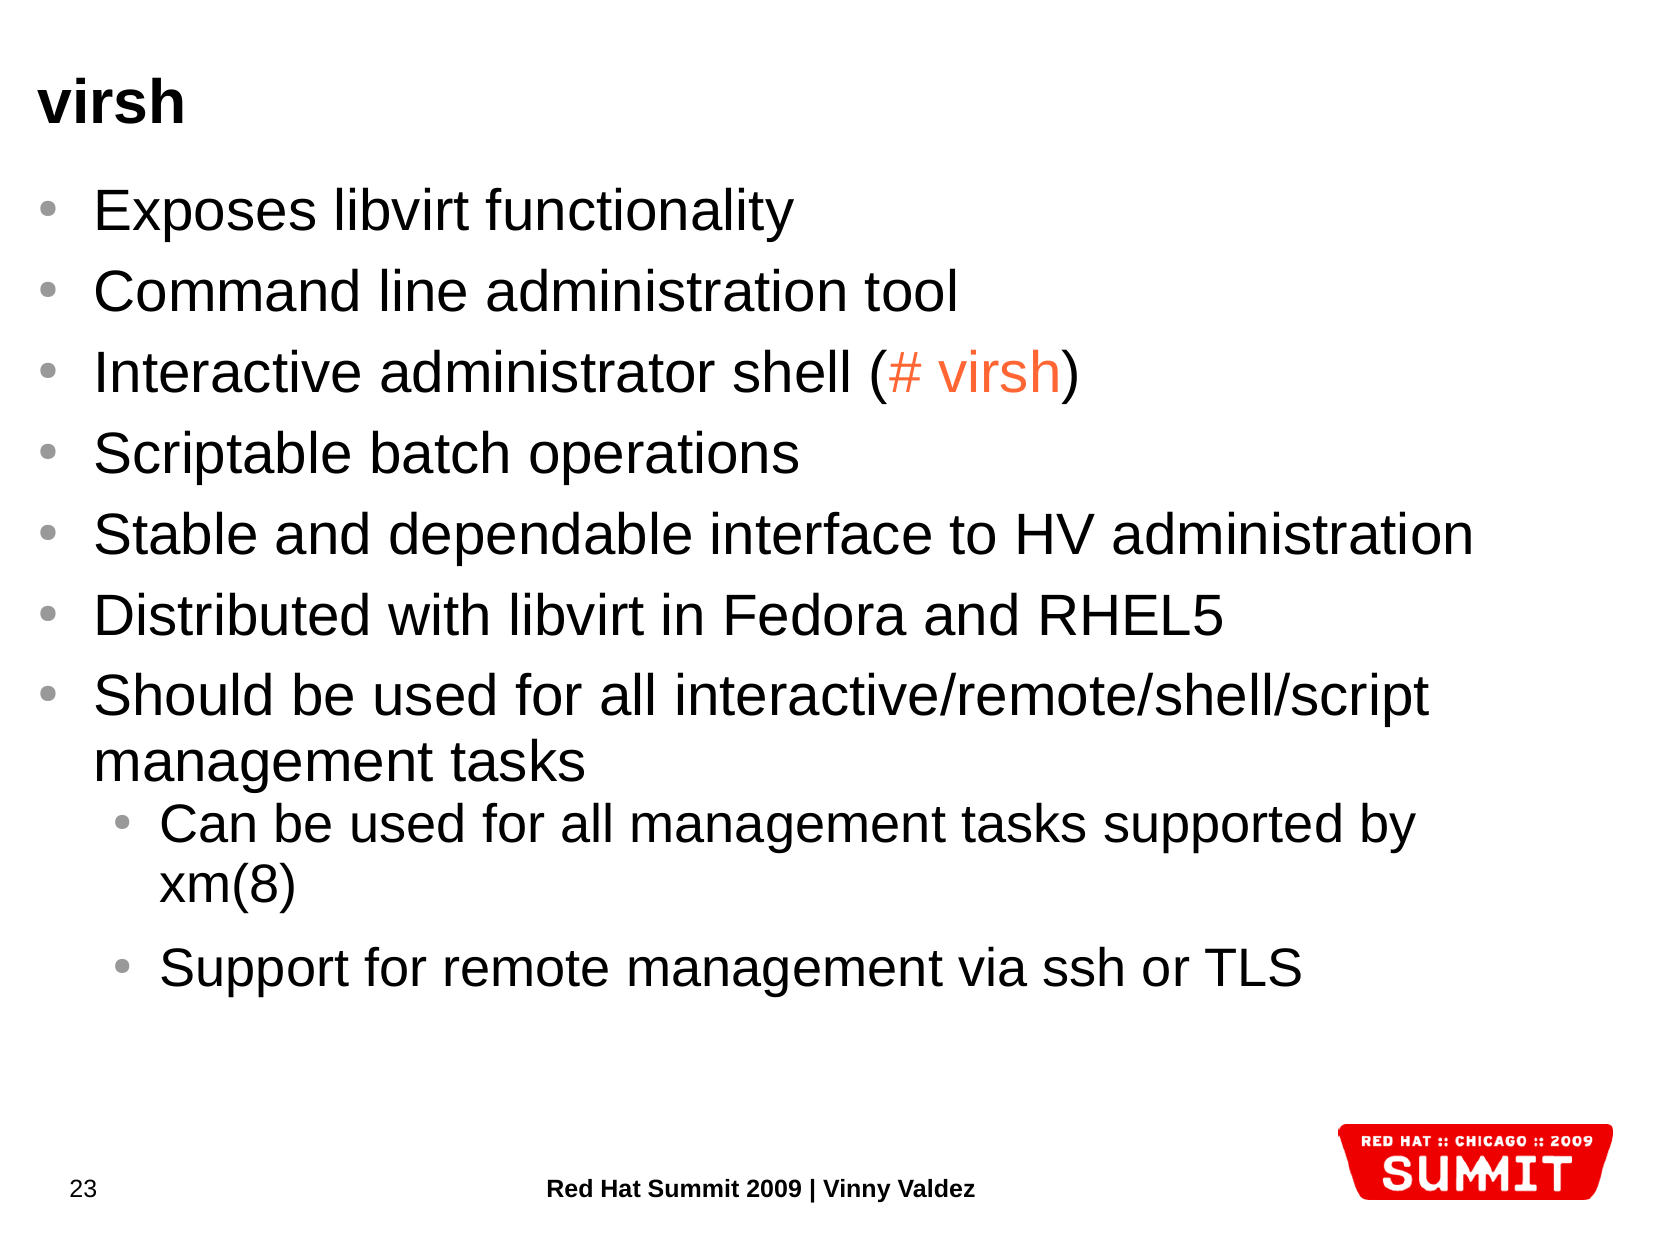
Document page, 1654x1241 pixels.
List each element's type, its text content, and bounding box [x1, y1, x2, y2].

title virsh [37, 37, 1126, 168]
picture [1338, 1124, 1613, 1200]
list Exposes libvirt functionality Command line administration tool Interactive administrator shell (# virsh) Scriptable batch operations Stable and dependable interface to HV administration Distributed with libvirt in Fedora and RHEL5 Should be used for all interactive/remote/shell/script management tasks Can be used for all management tasks supported by xm(8) Support for remote management via ssh or TLS [37, 178, 1567, 1088]
